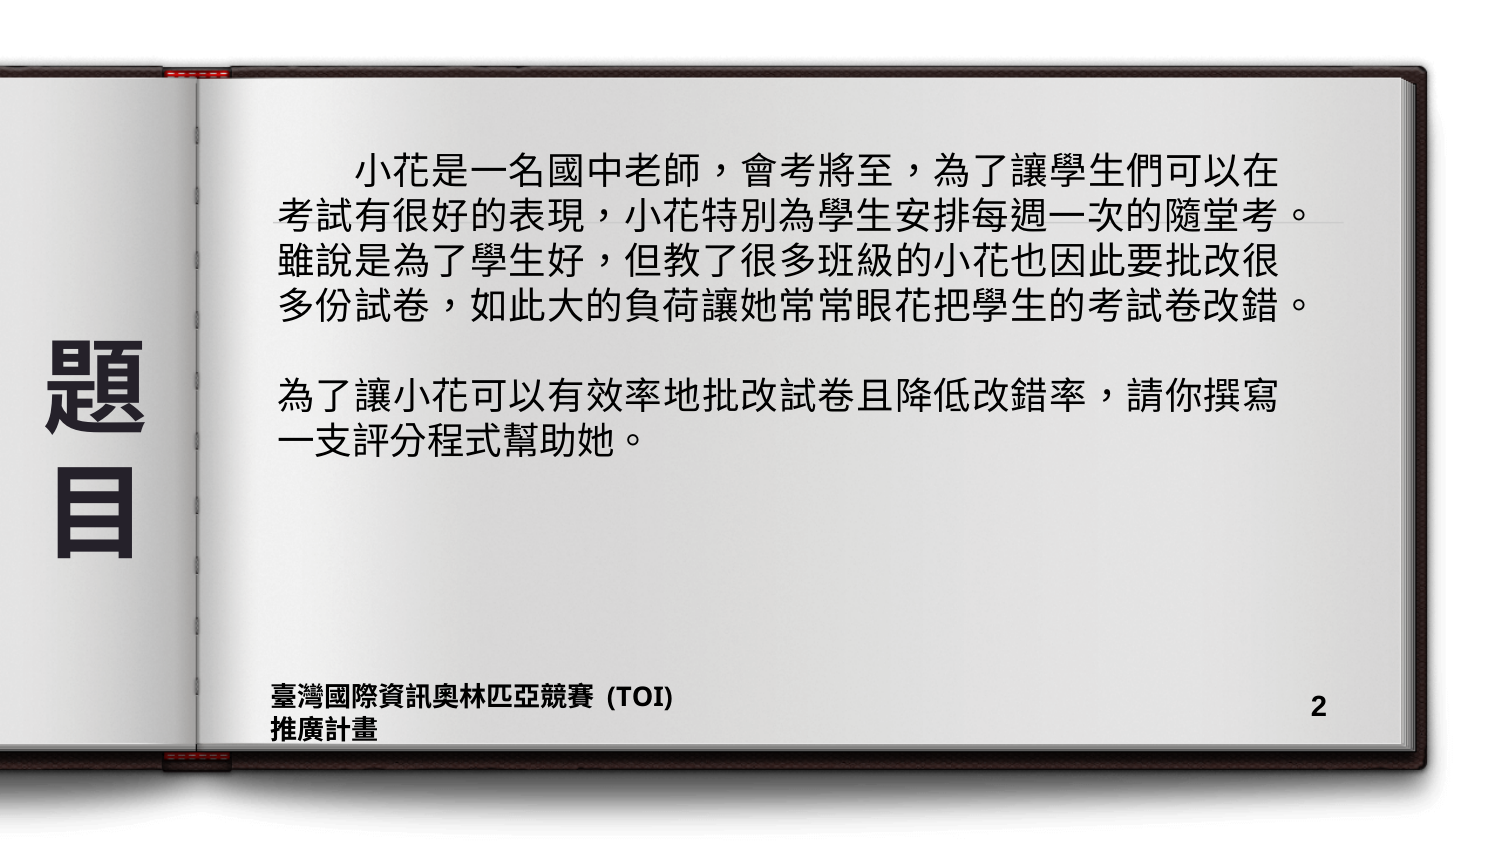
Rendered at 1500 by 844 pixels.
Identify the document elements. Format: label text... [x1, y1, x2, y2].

text_box 題 目 [28, 306, 210, 552]
text_box 2 [1295, 672, 1386, 737]
text_box 小花是一名國中老師，會考將至，為了讓學生們可以在考試有很好的表現，小花特別為學生安排每週一次的隨堂考。雖說是為了學生好，但教了很多班級的小花也因此要批改很多份試卷，如此大的負荷讓她常常眼花把學生的考試卷改錯。 為了讓小花可以有效率地批改試卷且降低改錯率，請你撰寫一支評分程式幫助她。 [262, 140, 1296, 579]
